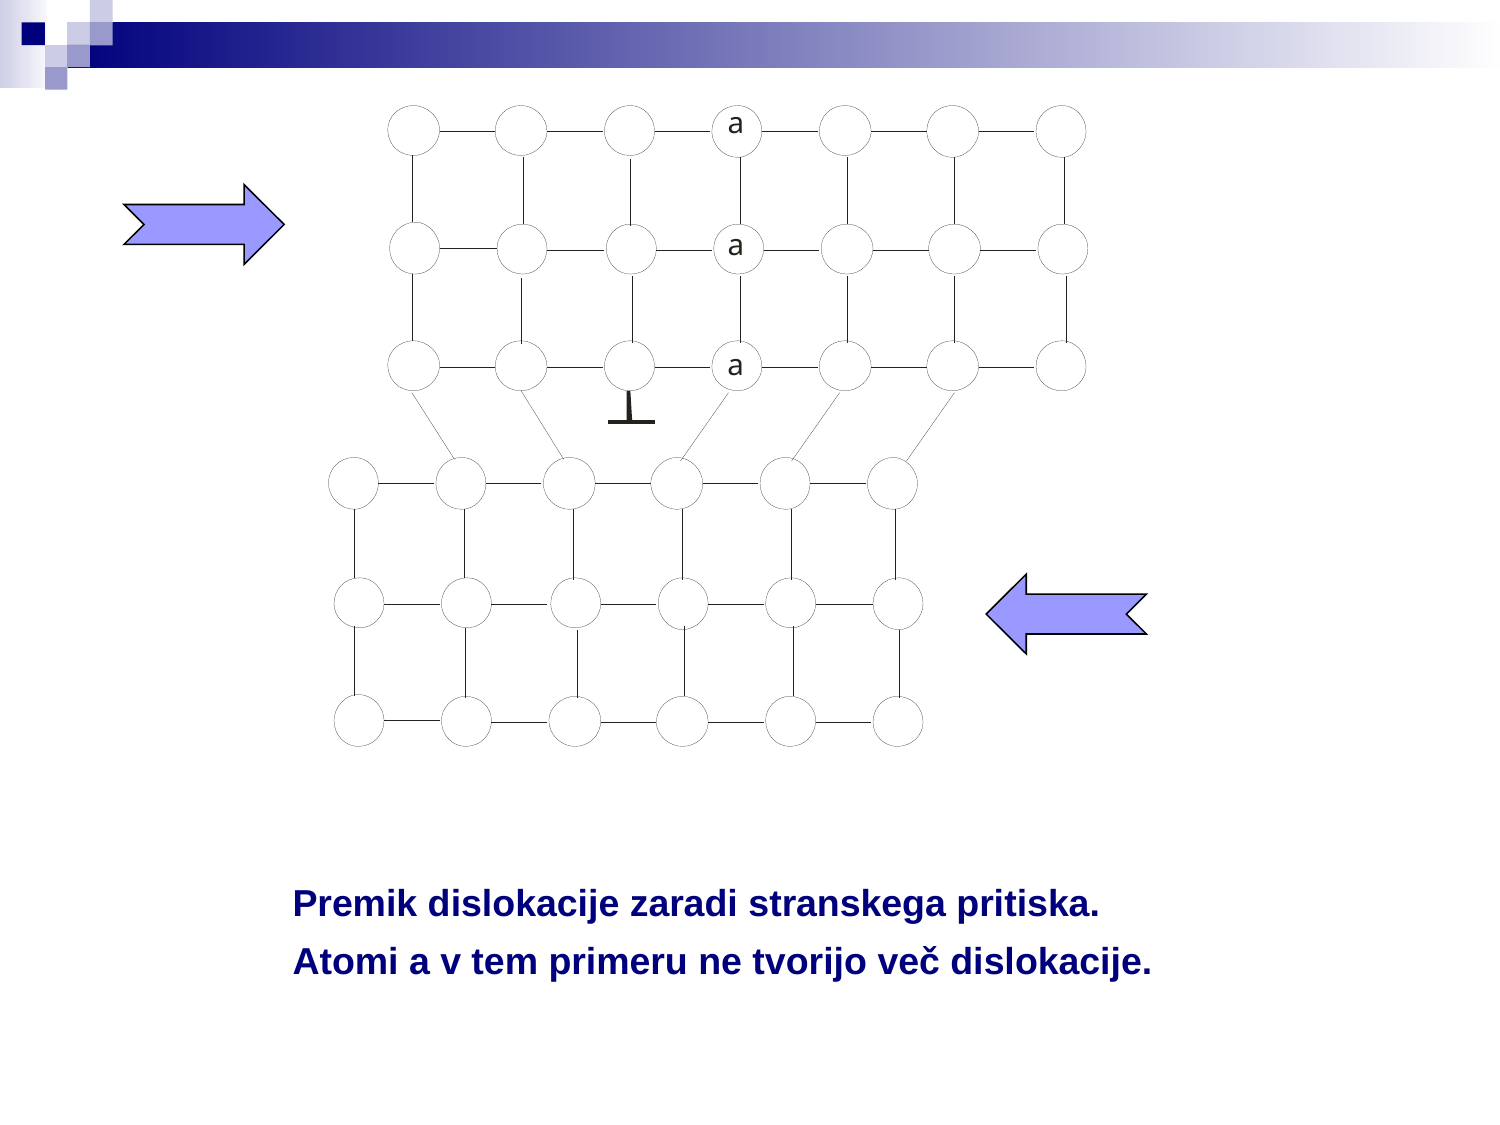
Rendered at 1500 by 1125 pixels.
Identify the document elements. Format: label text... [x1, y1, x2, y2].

chart [324, 101, 1093, 752]
text_box [123, 184, 285, 265]
text_box Premik dislokacije zaradi stranskega pritiska. Atomi a v tem primeru ne tvorijo več dislokacije. [277, 857, 1169, 991]
text_box [986, 574, 1147, 654]
